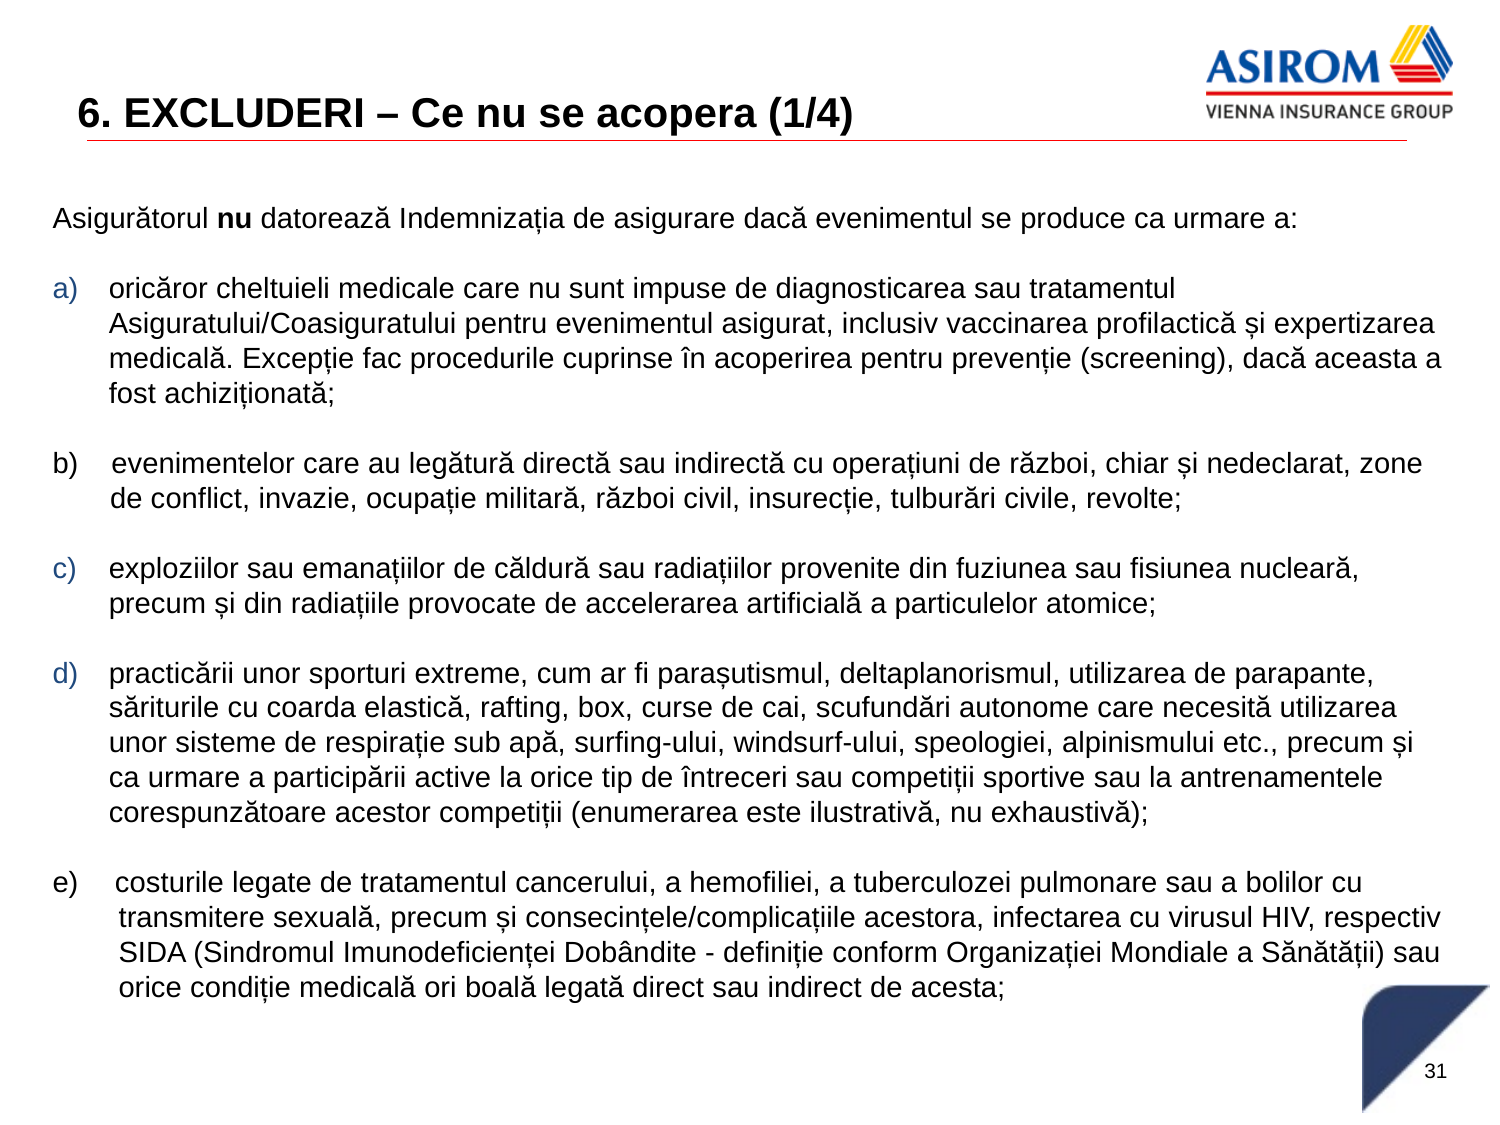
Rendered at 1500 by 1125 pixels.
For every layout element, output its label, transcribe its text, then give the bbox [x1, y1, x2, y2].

text_box Asigurătorul nu datorează Indemnizația de asigurare dacă evenimentul se produce ca urmare a: oricăror cheltuieli medicale care nu sunt impuse de diagnosticarea sau tratamentul Asiguratului/Coasiguratului pentru evenimentul asigurat, inclusiv vaccinarea profilactică și expertizarea medicală. Excepție fac procedurile cuprinse în acoperirea pentru prevenție (screening), dacă aceasta a fost achiziționată; b) evenimentelor care au legătură directă sau indirectă cu operațiuni de război, chiar și nedeclarat, zone de conflict, invazie, ocupație militară, război civil, insurecție, tulburări civile, revolte; exploziilor sau emanațiilor de căldură sau radiațiilor provenite din fuziunea sau fisiunea nucleară, precum și din radiațiile provocate de accelerarea artificială a particulelor atomice; practicării unor sporturi extreme, cum ar fi parașutismul, deltaplanorismul, utilizarea de parapante, săriturile cu coarda elastică, rafting, box, curse de cai, scufundări autonome care necesită utilizarea unor sisteme de respirație sub apă, surfing-ului, windsurf-ului, speologiei, alpinismului etc., precum și ca urmare a participării active la orice tip de întreceri sau competiții sportive sau la antrenamentele corespunzătoare acestor competiții (enumerarea este ilustrativă, nu exhaustivă); e) costurile legate de tratamentul cancerului, a hemofiliei, a tuberculozei pulmonare sau a bolilor cu transmitere sexuală, precum și consecințele/complicațiile acestora, infectarea cu virusul HIV, respectiv SIDA (Sindromul Imunodeficienței Dobândite - definiție conform Organizației Mondiale a Sănătății) sau orice condiție medicală ori boală legată direct sau indirect de acesta; [37, 191, 1463, 1011]
picture [1206, 12, 1453, 134]
picture [1362, 984, 1490, 1113]
text_box 6. EXCLUDERI – Ce nu se acopera (1/4) [62, 88, 1150, 144]
